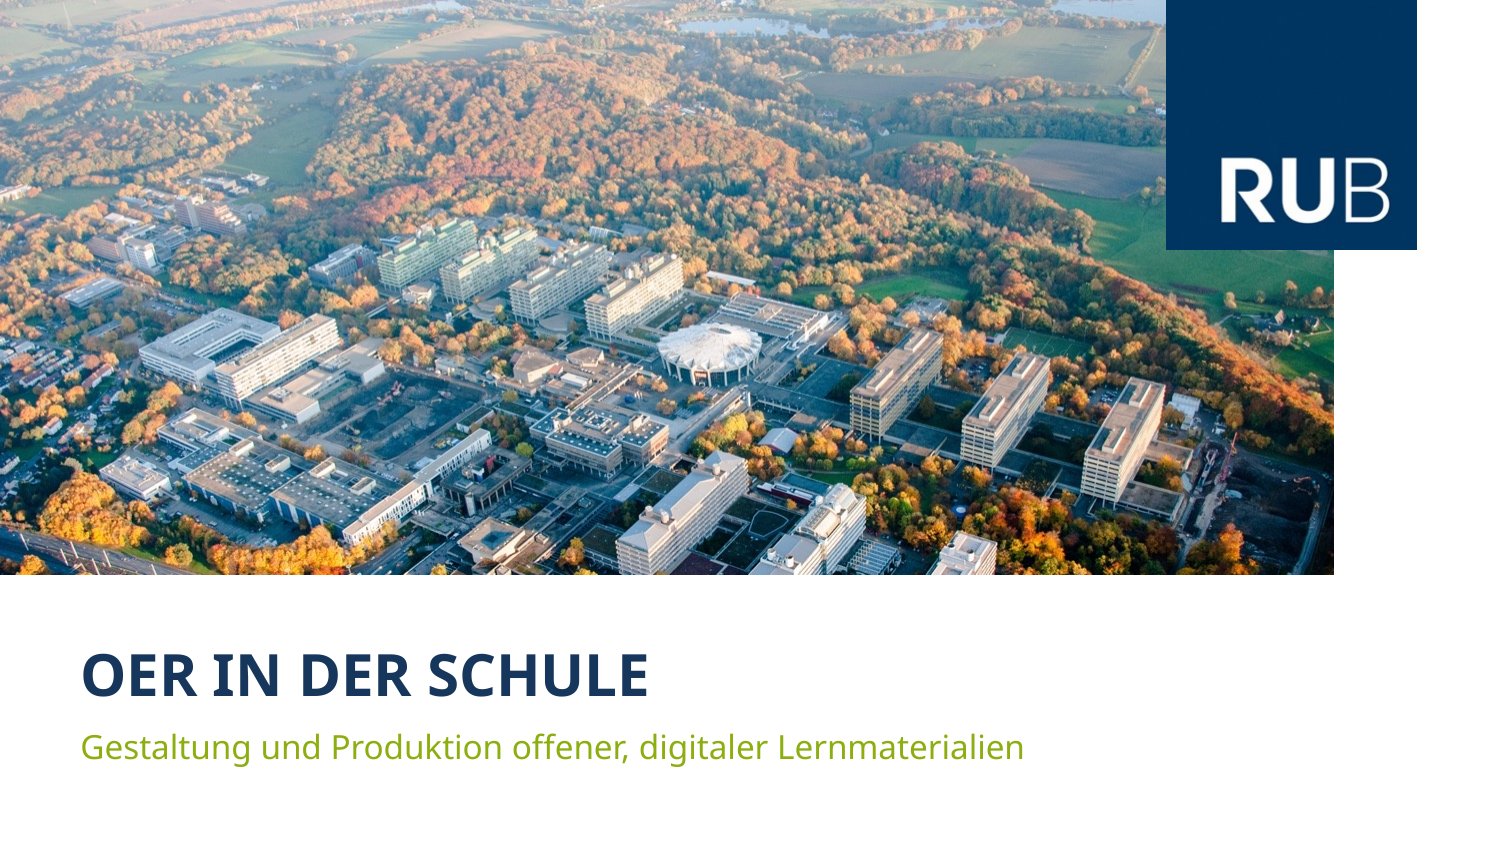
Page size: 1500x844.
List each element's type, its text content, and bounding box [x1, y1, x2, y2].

text_box OER in der Schule Gestaltung und Produktion offener, digitaler Lernmaterialien [80, 655, 1292, 768]
picture [0, 0, 1417, 575]
